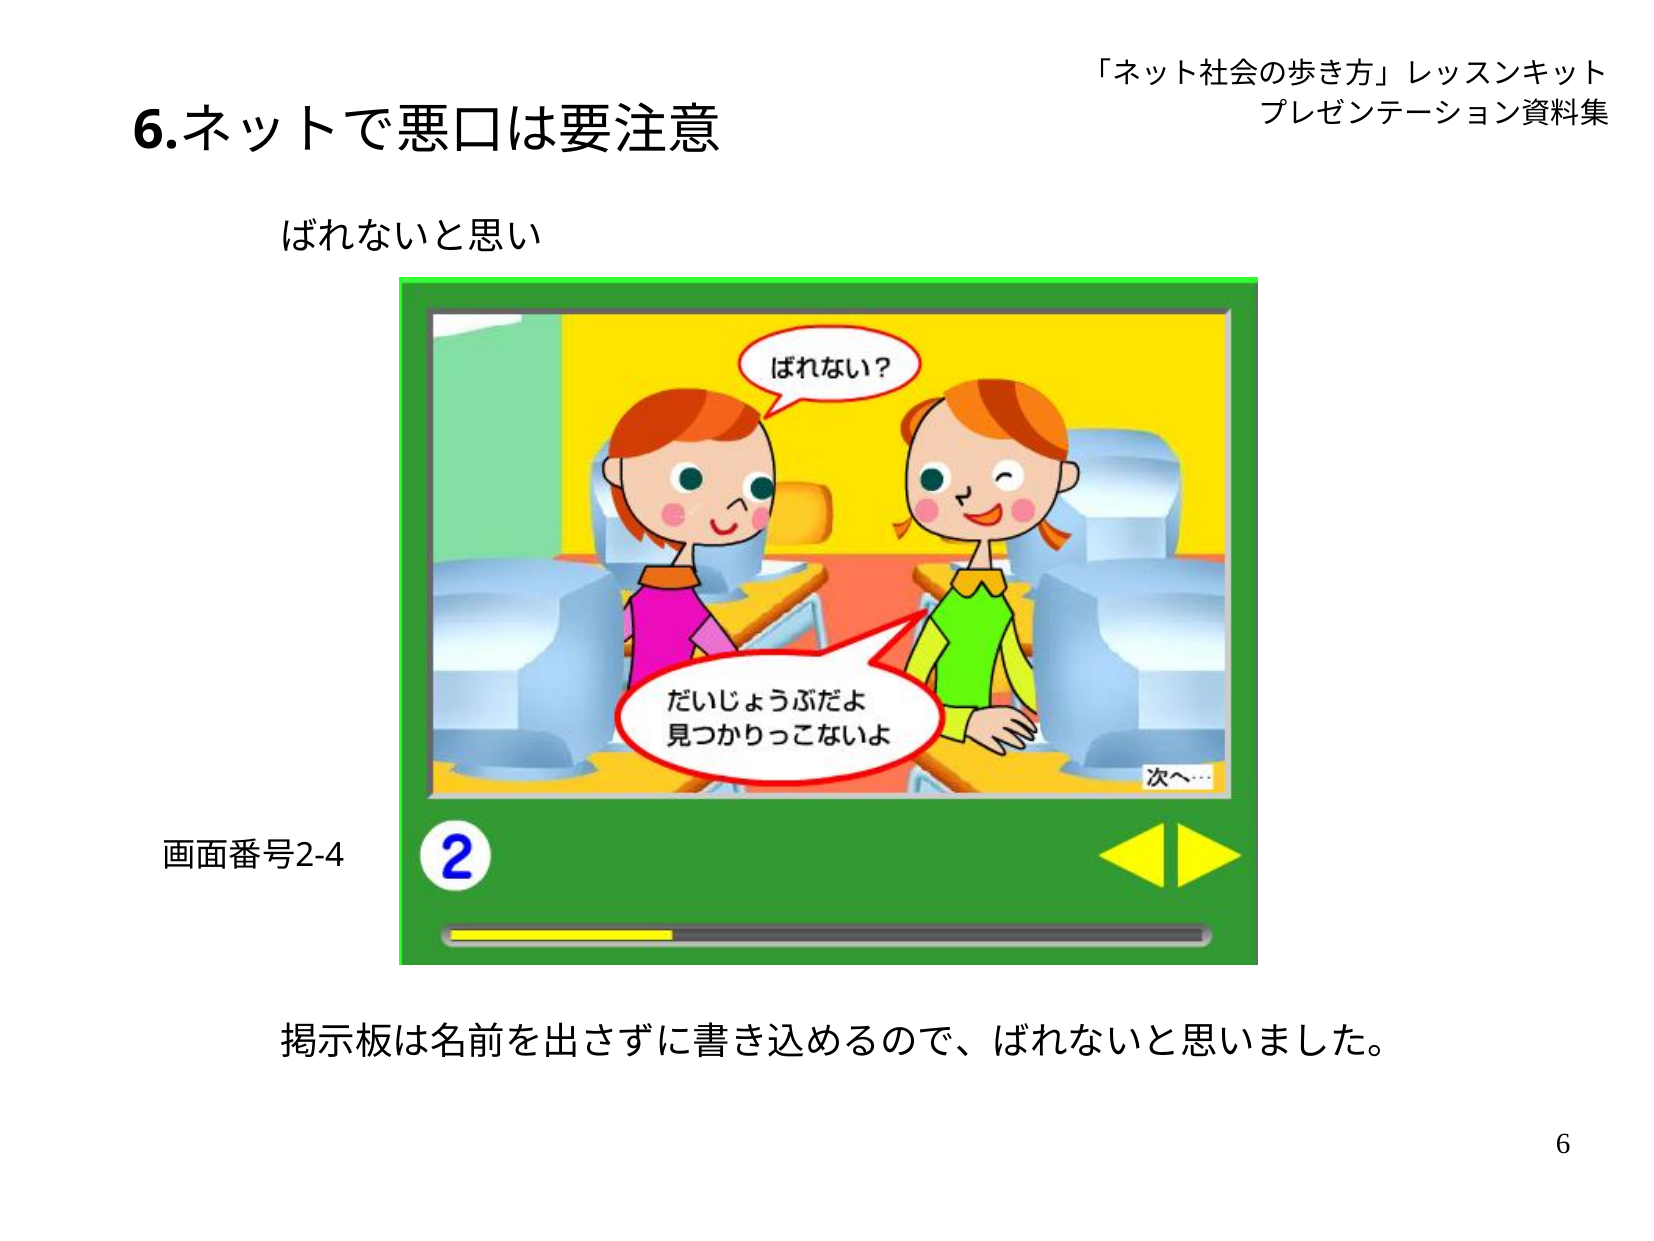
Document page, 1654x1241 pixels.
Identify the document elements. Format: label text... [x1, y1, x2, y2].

text_box 6.ネットで悪口は要注意 [118, 88, 1093, 169]
text_box ばれないと思い [265, 206, 680, 267]
text_box 「ネット社会の歩き方」レッスンキット プレゼンテーション資料集 [1062, 44, 1625, 139]
picture [399, 277, 1258, 965]
text_box 掲示板は名前を出さずに書き込めるので、ばれないと思いました。 [265, 1003, 1447, 1074]
text_box 画面番号2-4 [147, 826, 384, 882]
